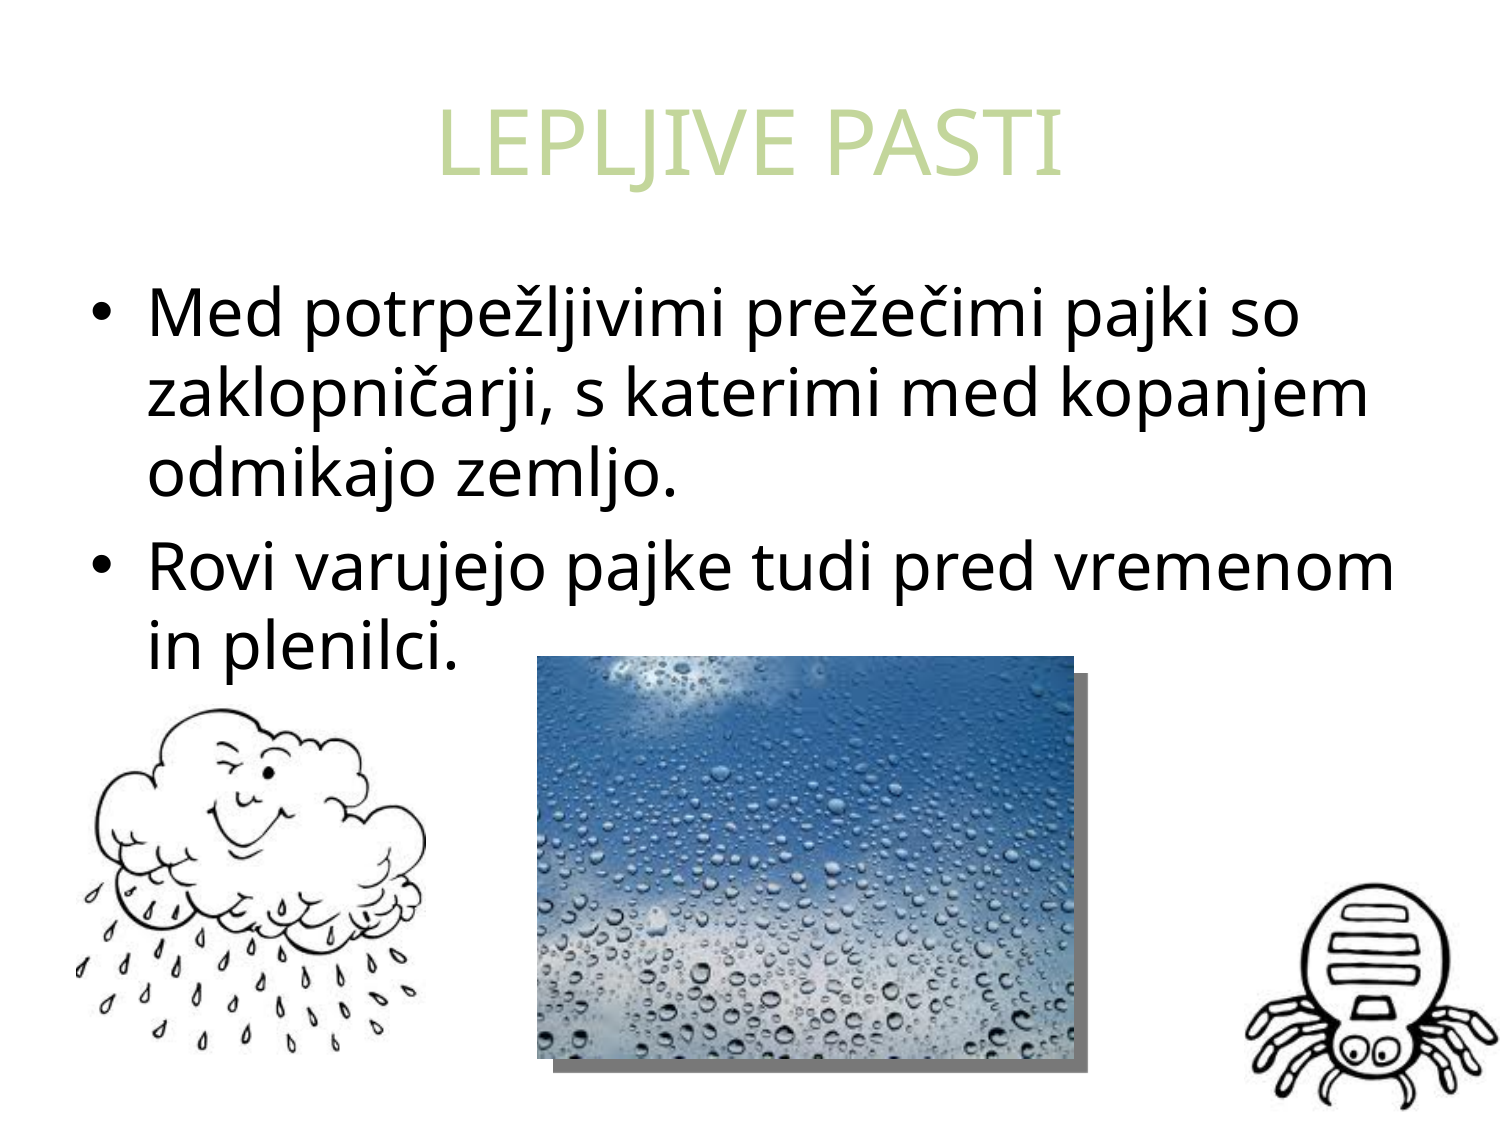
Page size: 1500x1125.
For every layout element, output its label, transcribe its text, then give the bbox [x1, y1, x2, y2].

picture [537, 656, 1074, 1059]
title LEPLJIVE PASTI [75, 45, 1425, 233]
picture [1244, 869, 1500, 1125]
list Med potrpežljivimi prežečimi pajki so zaklopničarji, s katerimi med kopanjem odmikajo zemljo. Rovi varujejo pajke tudi pred vremenom in plenilci. [75, 262, 1425, 1005]
picture [76, 704, 426, 1058]
